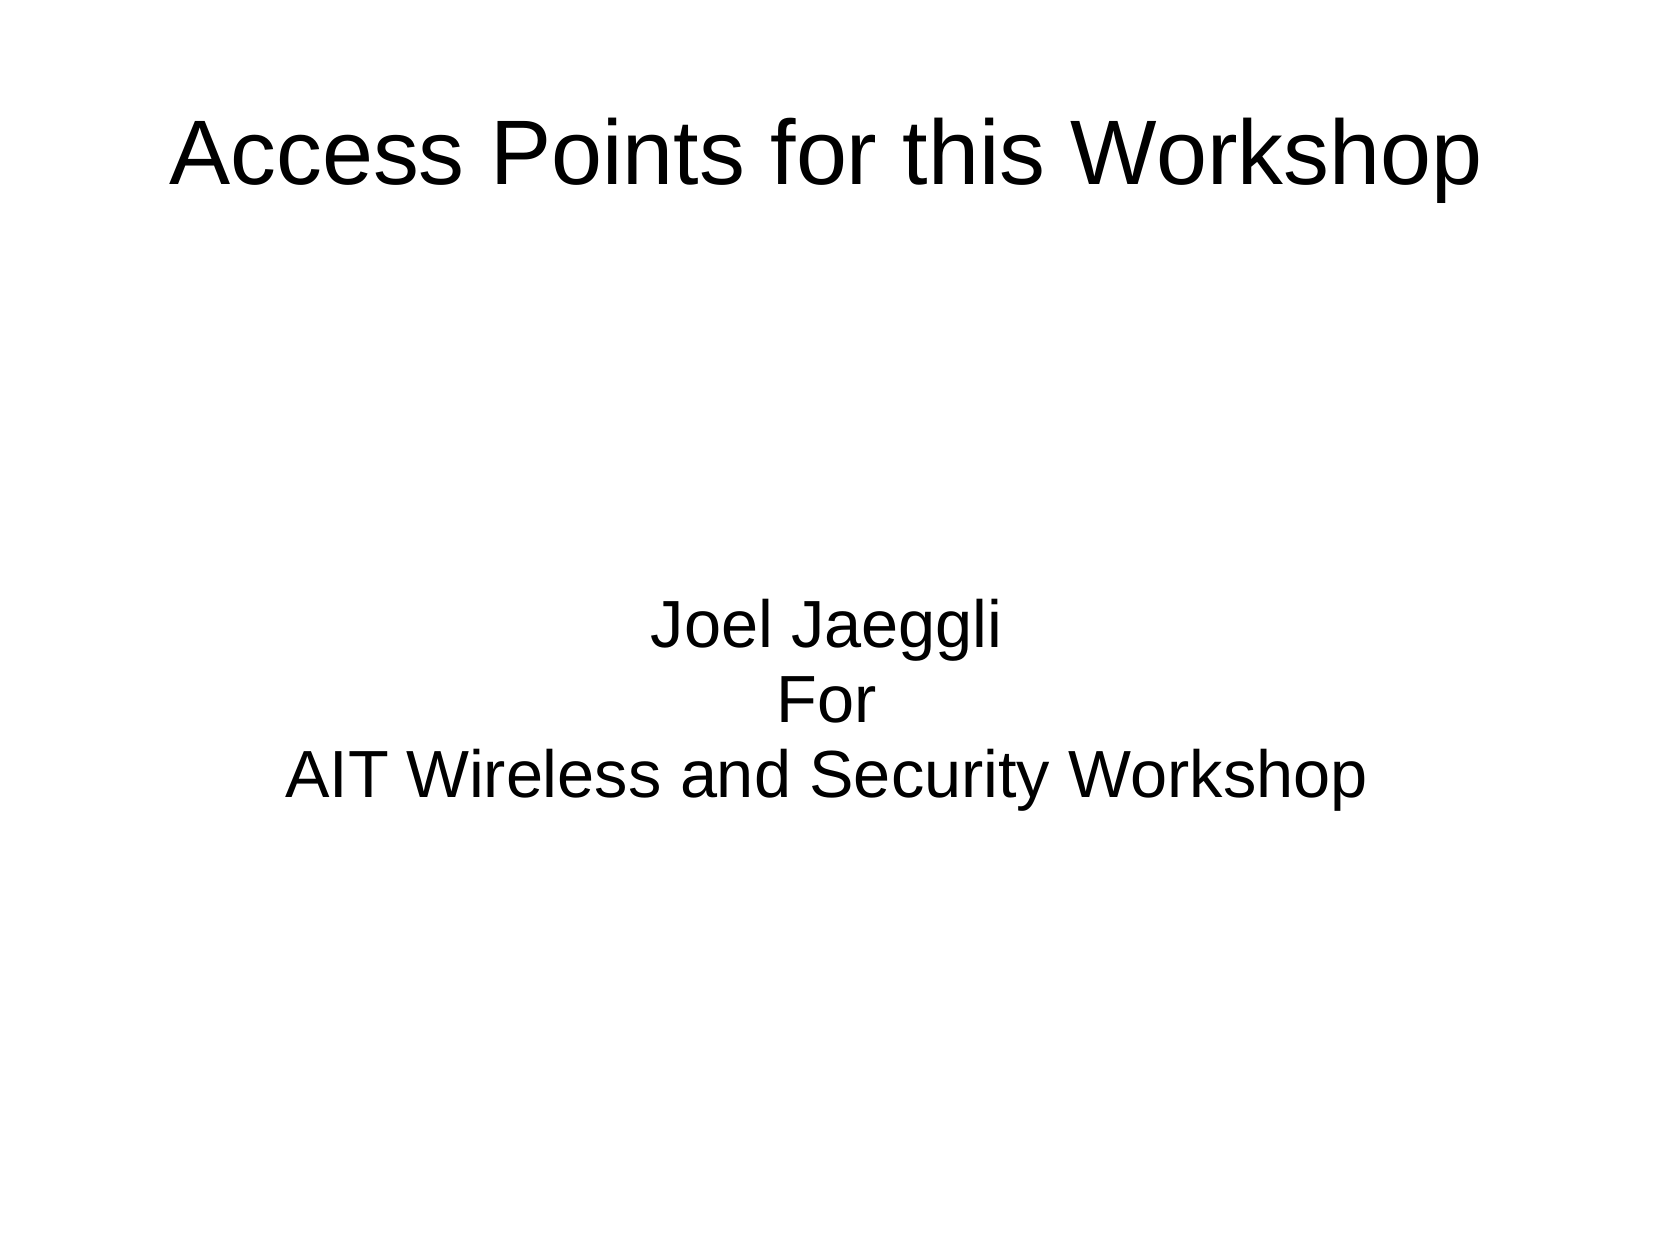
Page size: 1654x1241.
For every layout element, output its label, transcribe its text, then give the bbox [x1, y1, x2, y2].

title Access Points for this Workshop [82, 49, 1571, 257]
subtitle Joel Jaeggli For AIT Wireless and Security Workshop [82, 297, 1571, 1102]
